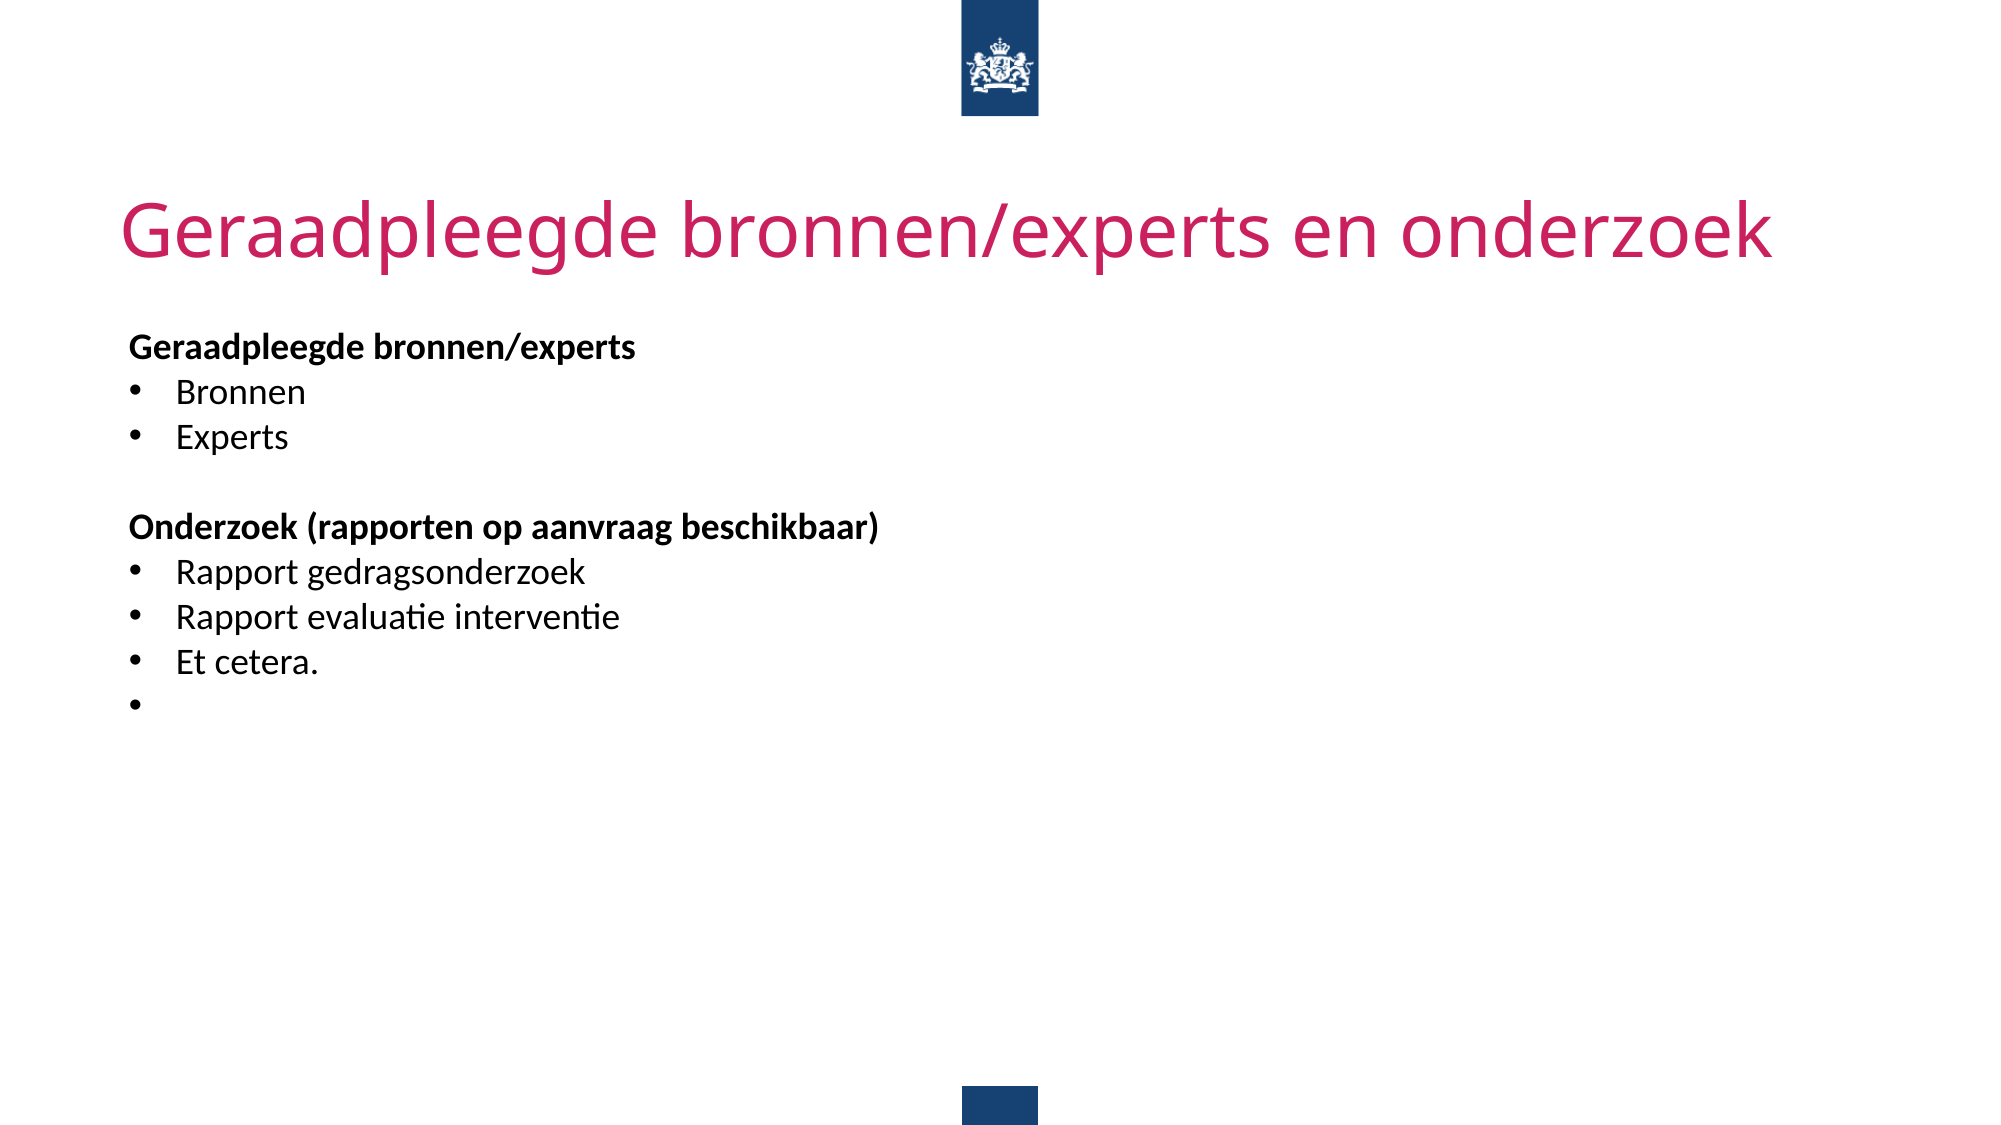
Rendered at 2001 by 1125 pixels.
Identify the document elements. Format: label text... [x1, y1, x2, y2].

text_box Geraadpleegde bronnen/experts en onderzoek [104, 125, 1897, 281]
text_box Geraadpleegde bronnen/experts Bronnen Experts Onderzoek (rapporten op aanvraag beschikbaar) Rapport gedragsonderzoek Rapport evaluatie interventie Et cetera. [114, 314, 1884, 1023]
